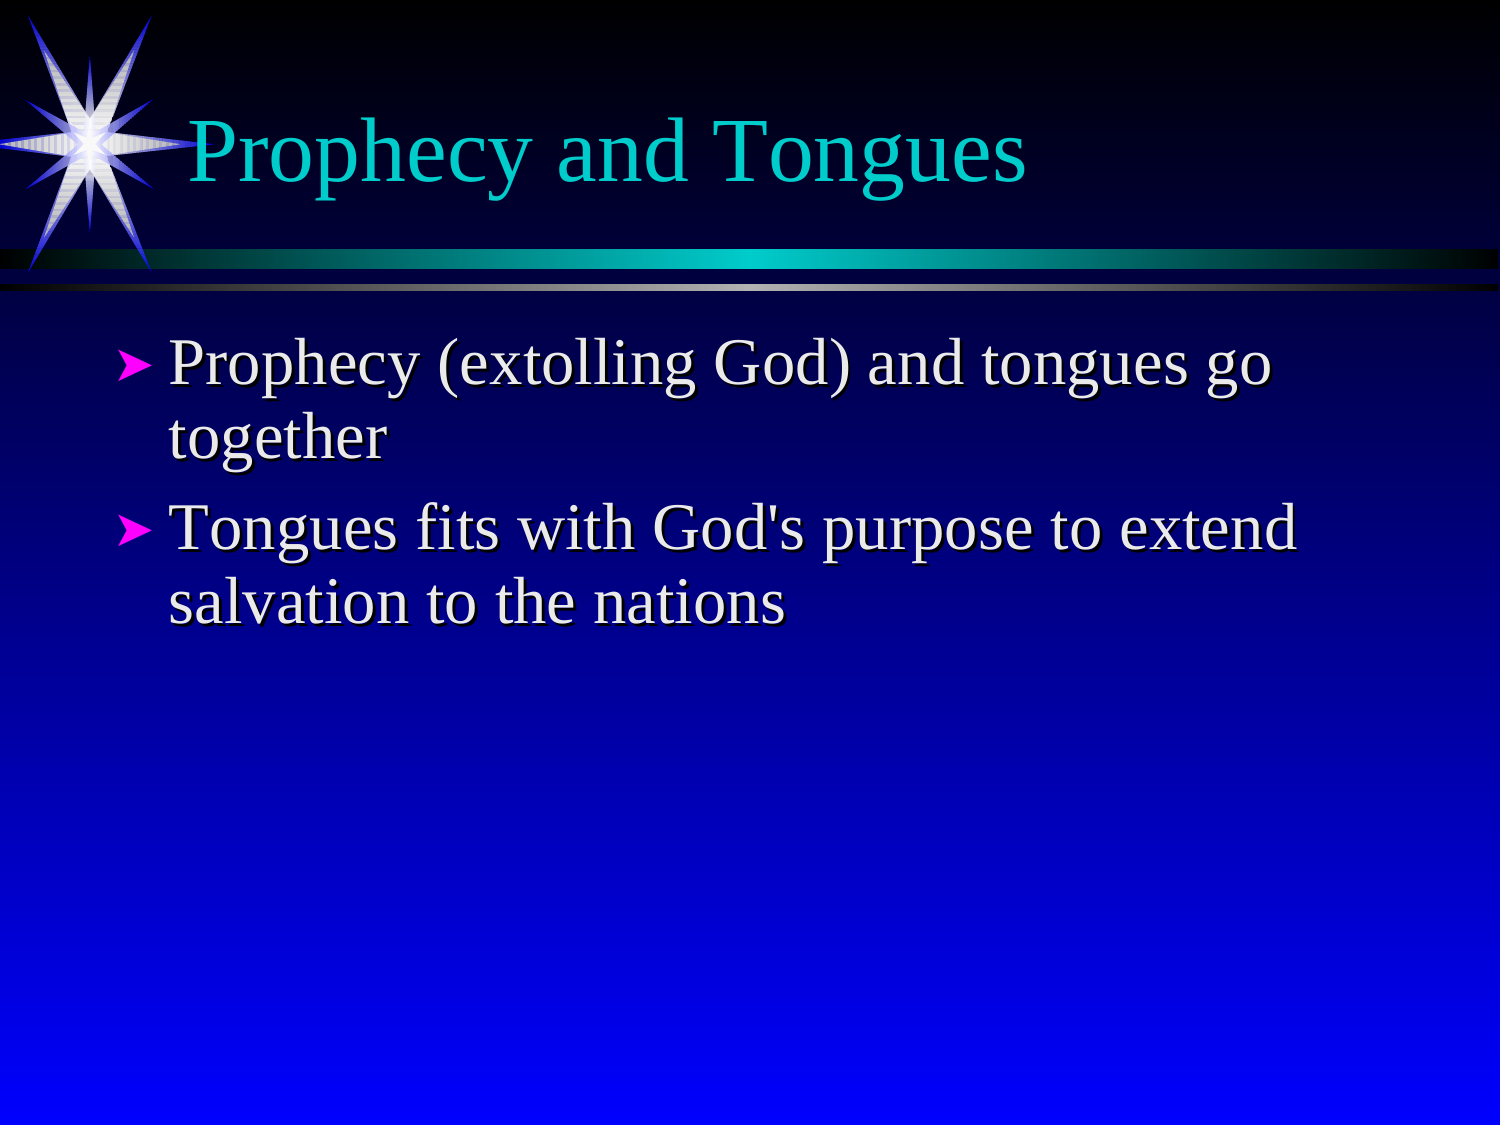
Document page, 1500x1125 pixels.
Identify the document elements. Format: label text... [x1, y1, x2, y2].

title Prophecy and Tongues [187, 56, 1463, 244]
list Prophecy (extolling God) and tongues go together Tongues fits with God's purpose to extend salvation to the nations [112, 324, 1388, 1001]
